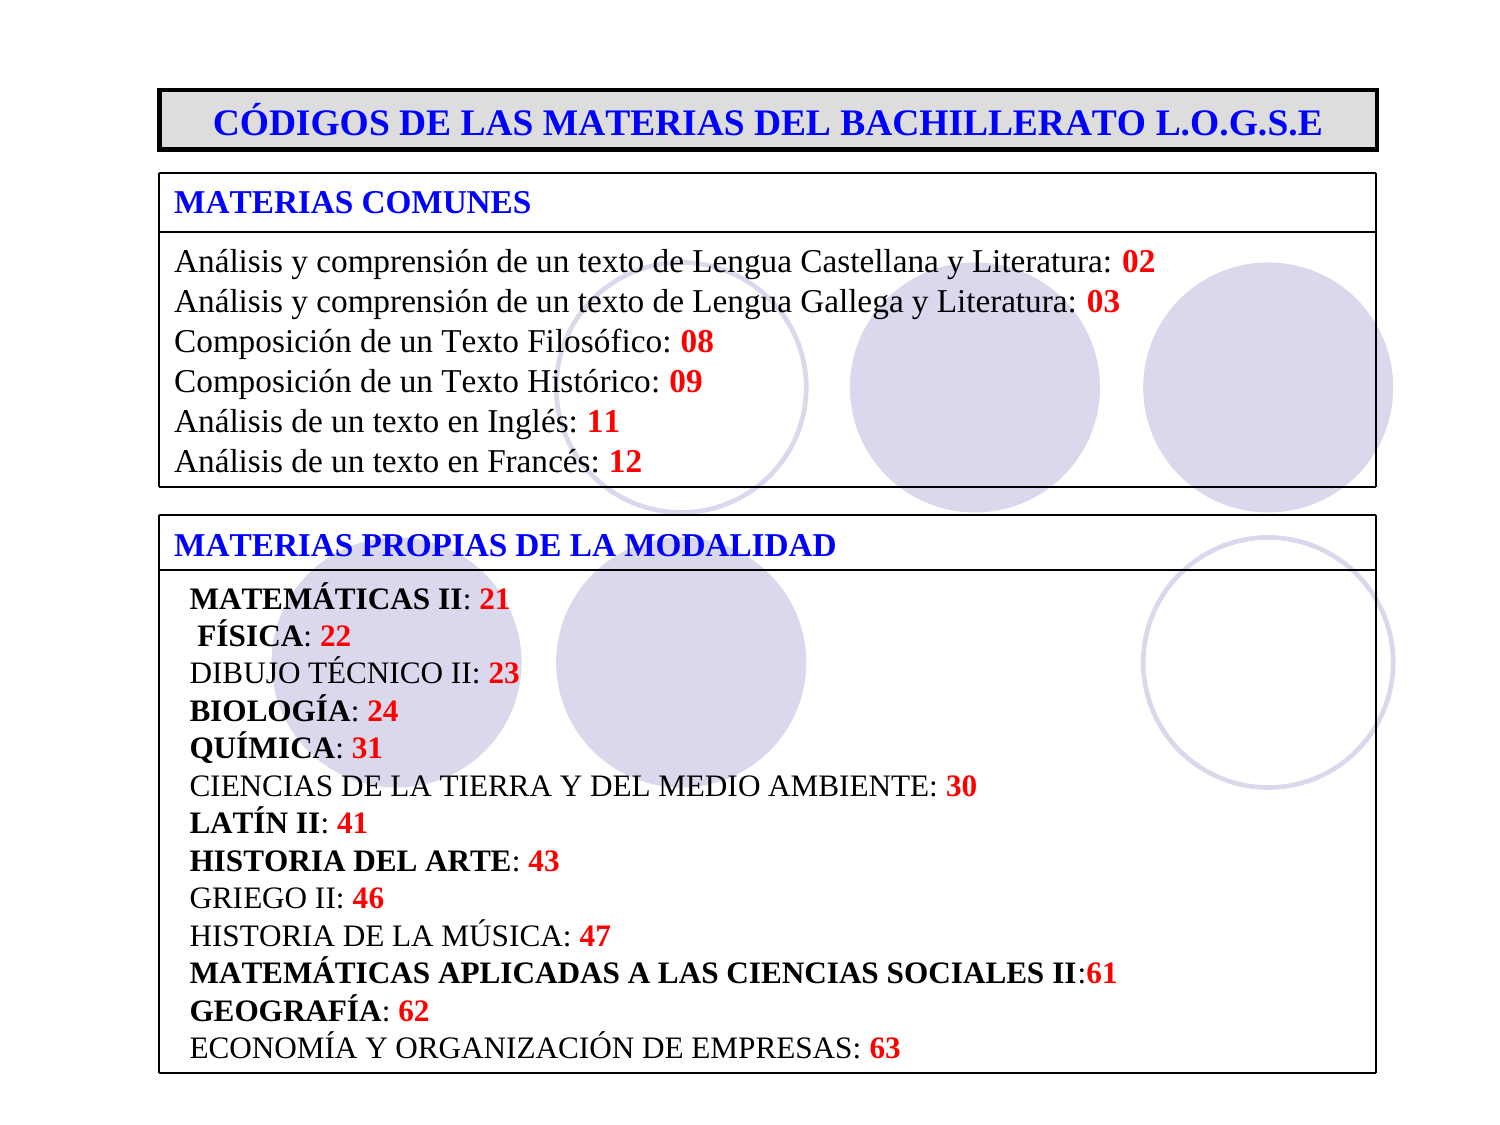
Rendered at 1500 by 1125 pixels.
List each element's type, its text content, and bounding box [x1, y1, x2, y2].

text_box MATEMÁTICAS II: 21 FÍSICA: 22 DIBUJO TÉCNICO II: 23 BIOLOGÍA: 24 QUÍMICA: 31 CIENCIAS DE LA TIERRA Y DEL MEDIO AMBIENTE: 30 LATÍN II: 41 HISTORIA DEL ARTE: 43 GRIEGO II: 46 HISTORIA DE LA MÚSICA: 47 MATEMÁTICAS APLICADAS A LAS CIENCIAS SOCIALES II:61 GEOGRAFÍA: 62 ECONOMÍA Y ORGANIZACIÓN DE EMPRESAS: 63 [160, 571, 1375, 1072]
text_box Análisis y comprensión de un texto de Lengua Castellana y Literatura: 02 Análisis y comprensión de un texto de Lengua Gallega y Literatura: 03 Composición de un Texto Filosófico: 08 Composición de un Texto Histórico: 09 Análisis de un texto en Inglés: 11 Análisis de un texto en Francés: 12 [160, 233, 1375, 486]
text_box MATERIAS PROPIAS DE LA MODALIDAD [160, 516, 1375, 569]
text_box CÓDIGOS DE LAS MATERIAS DEL BACHILLERATO L.O.G.S.E [159, 90, 1378, 150]
text_box MATERIAS COMUNES [160, 174, 1375, 231]
